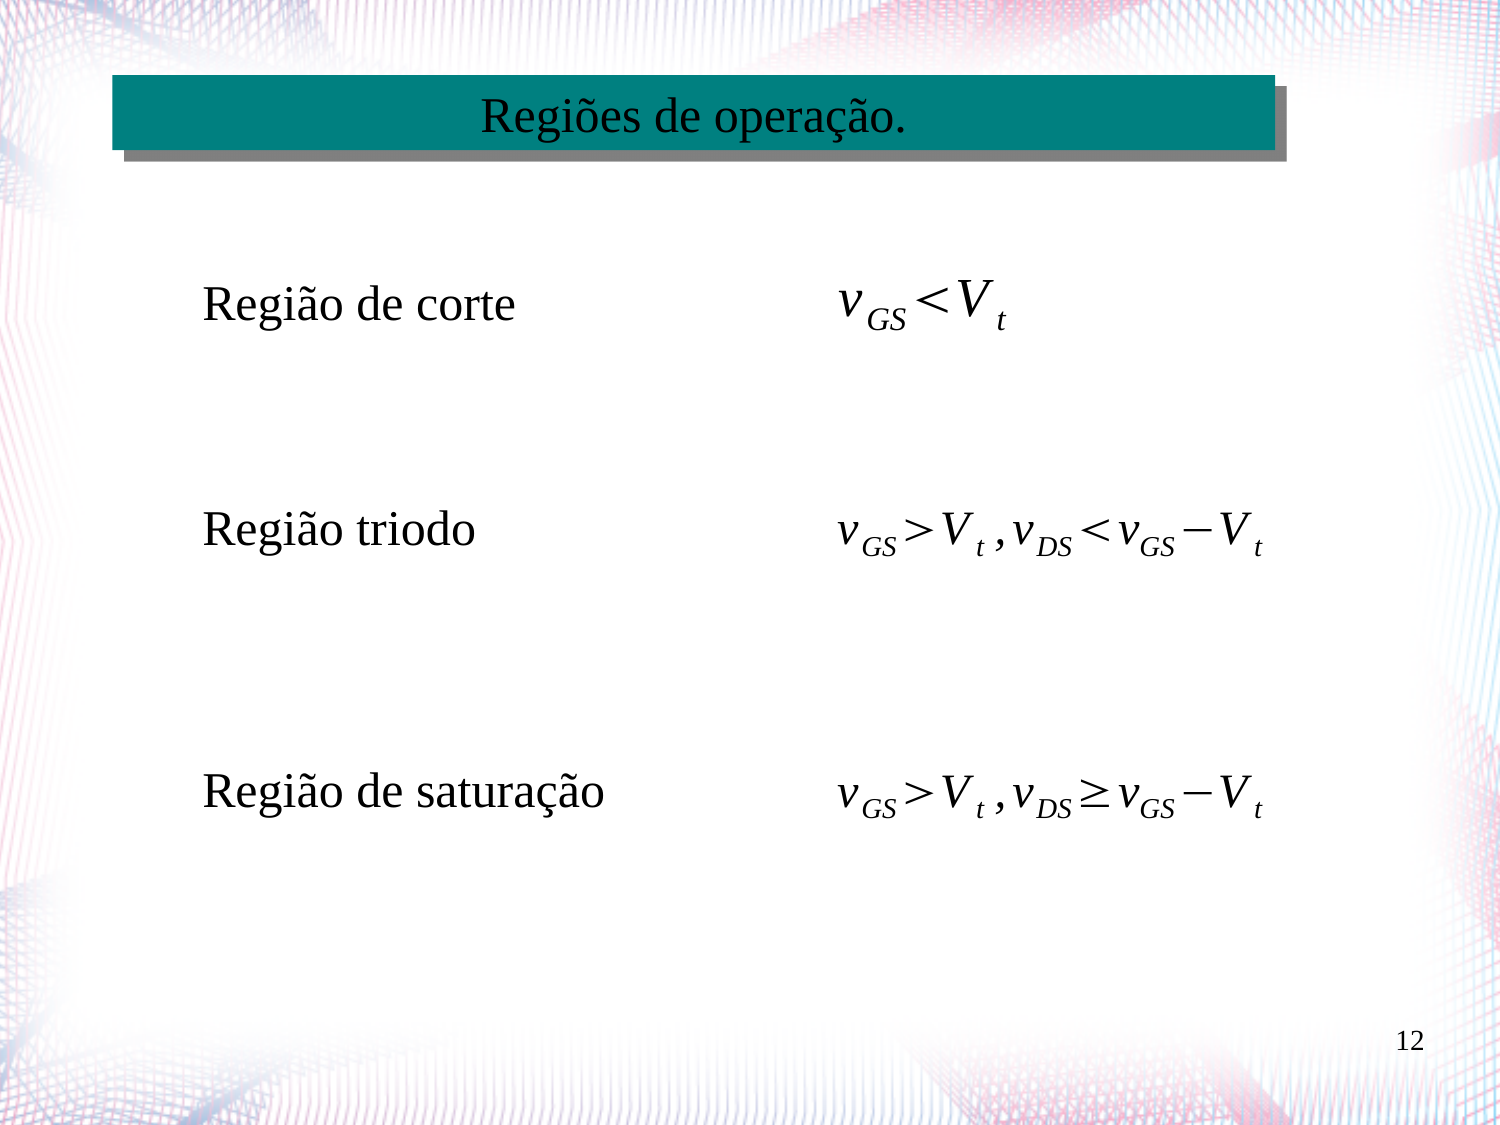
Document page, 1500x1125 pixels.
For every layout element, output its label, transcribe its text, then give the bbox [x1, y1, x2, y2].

picture [0, 0, 1500, 1125]
text_box Região de saturação [187, 750, 676, 826]
chart [825, 268, 1021, 338]
chart [825, 765, 1275, 826]
text_box Região de corte [187, 262, 563, 338]
text_box Região triodo [187, 487, 563, 563]
chart [825, 502, 1276, 563]
text_box Regiões de operação. [112, 75, 1276, 151]
